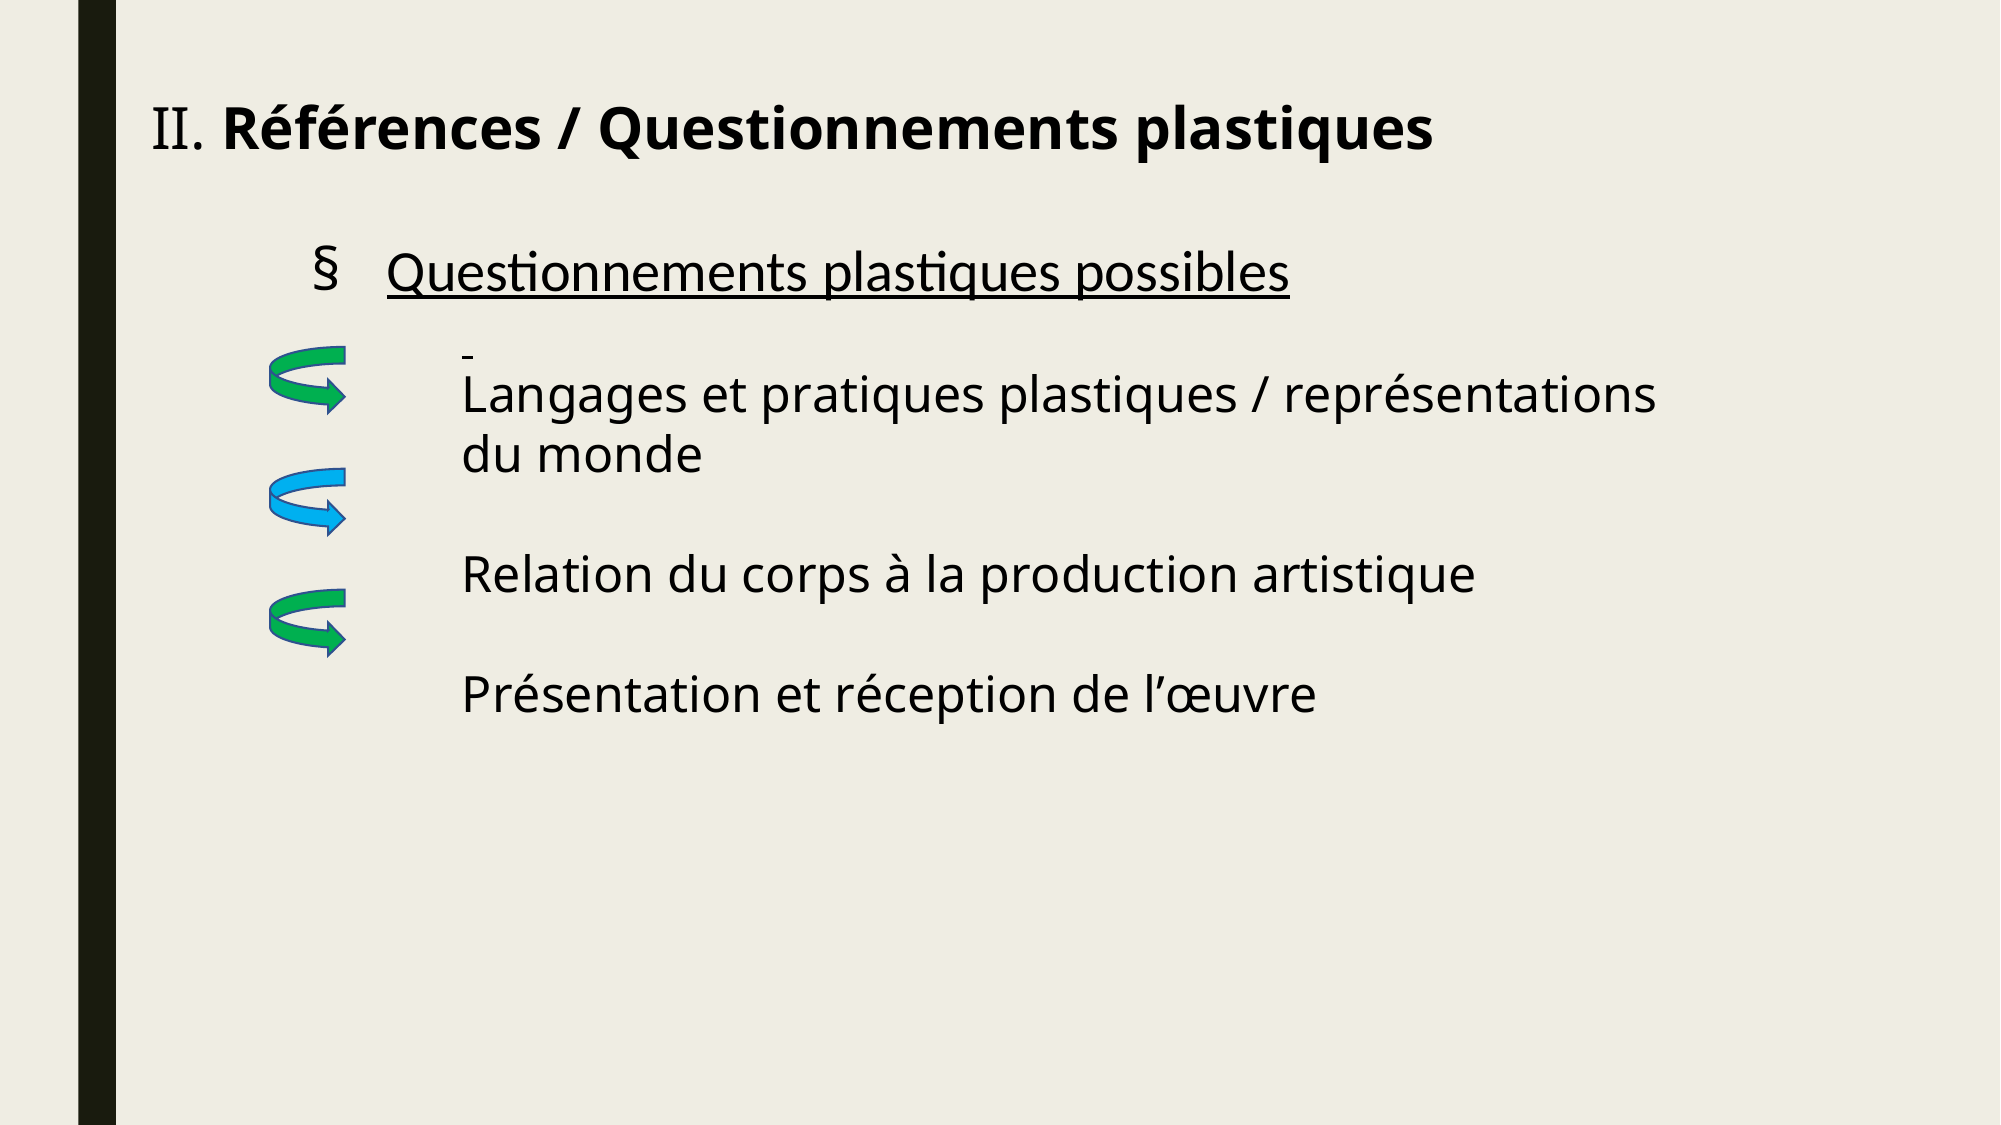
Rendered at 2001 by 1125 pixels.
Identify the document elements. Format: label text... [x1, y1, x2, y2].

text_box [270, 589, 345, 656]
text_box [270, 468, 345, 535]
text_box [270, 346, 345, 413]
text_box Questionnements plastiques possibles Langages et pratiques plastiques / représentations du monde Relation du corps à la production artistique Présentation et réception de l’œuvre [297, 225, 1703, 1125]
text_box II. Références / Questionnements plastiques [136, 84, 1466, 169]
